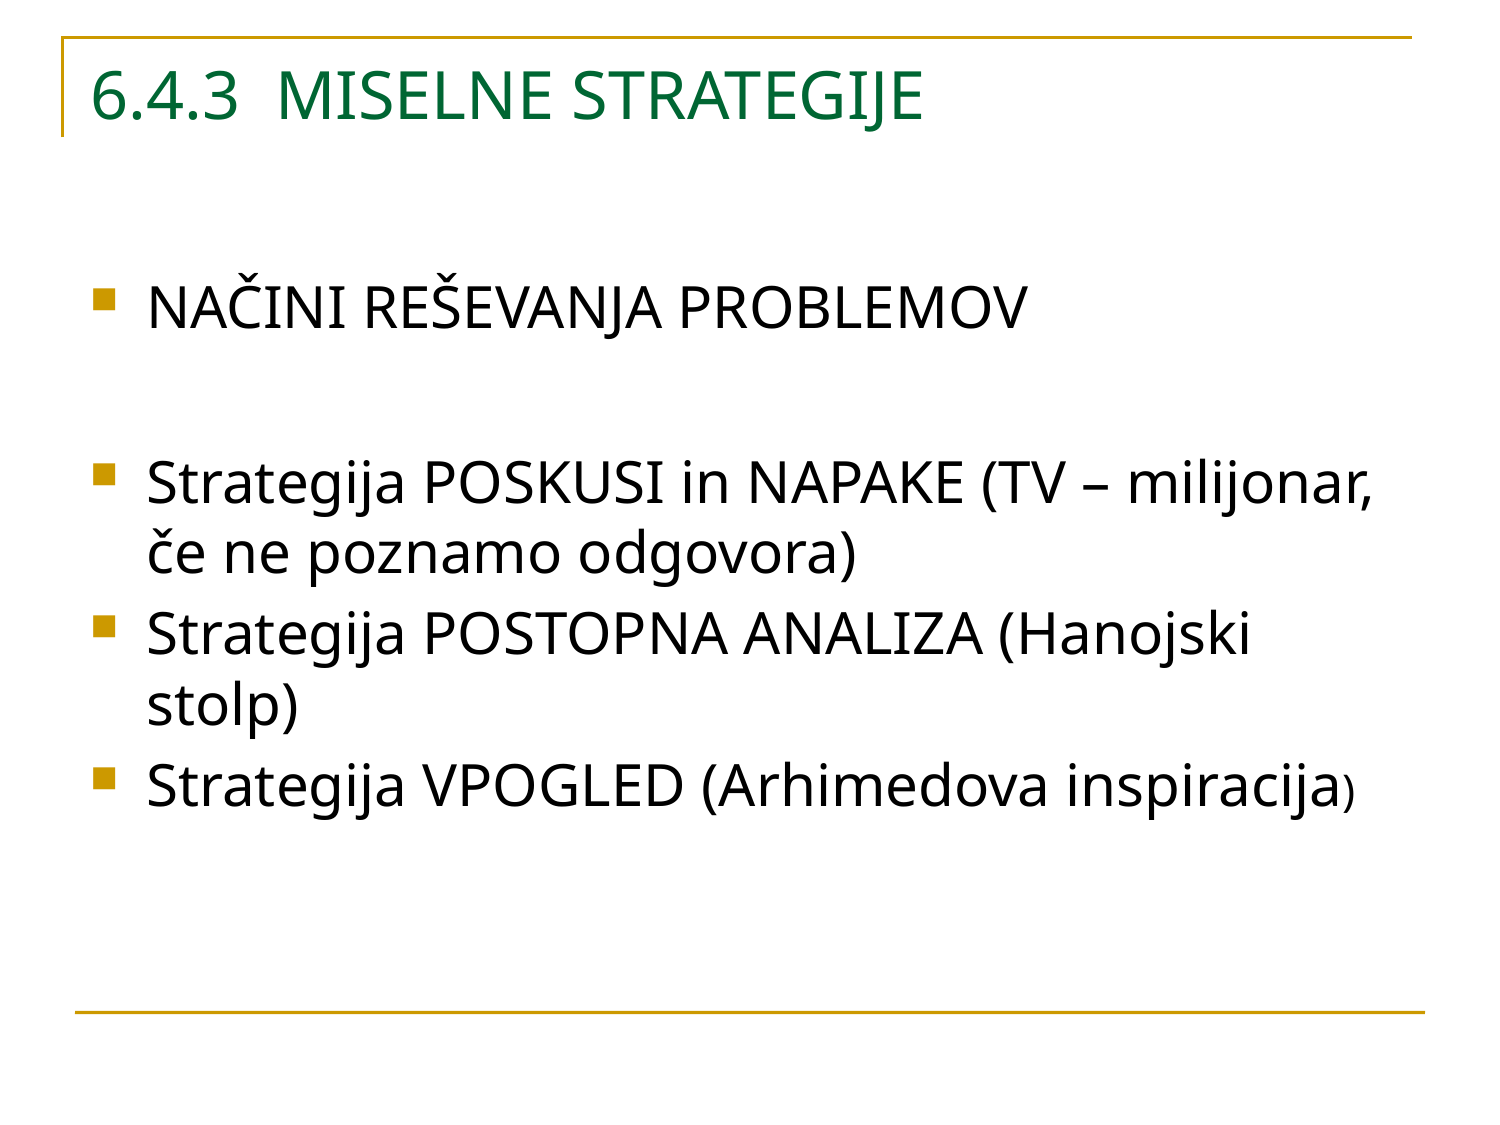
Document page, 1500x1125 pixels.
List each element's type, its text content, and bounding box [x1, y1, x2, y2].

list NAČINI REŠEVANJA PROBLEMOV Strategija POSKUSI in NAPAKE (TV – milijonar, če ne poznamo odgovora) Strategija POSTOPNA ANALIZA (Hanojski stolp) Strategija VPOGLED (Arhimedova inspiracija) [75, 262, 1425, 1006]
title 6.4.3 MISELNE STRATEGIJE [75, 45, 1425, 233]
